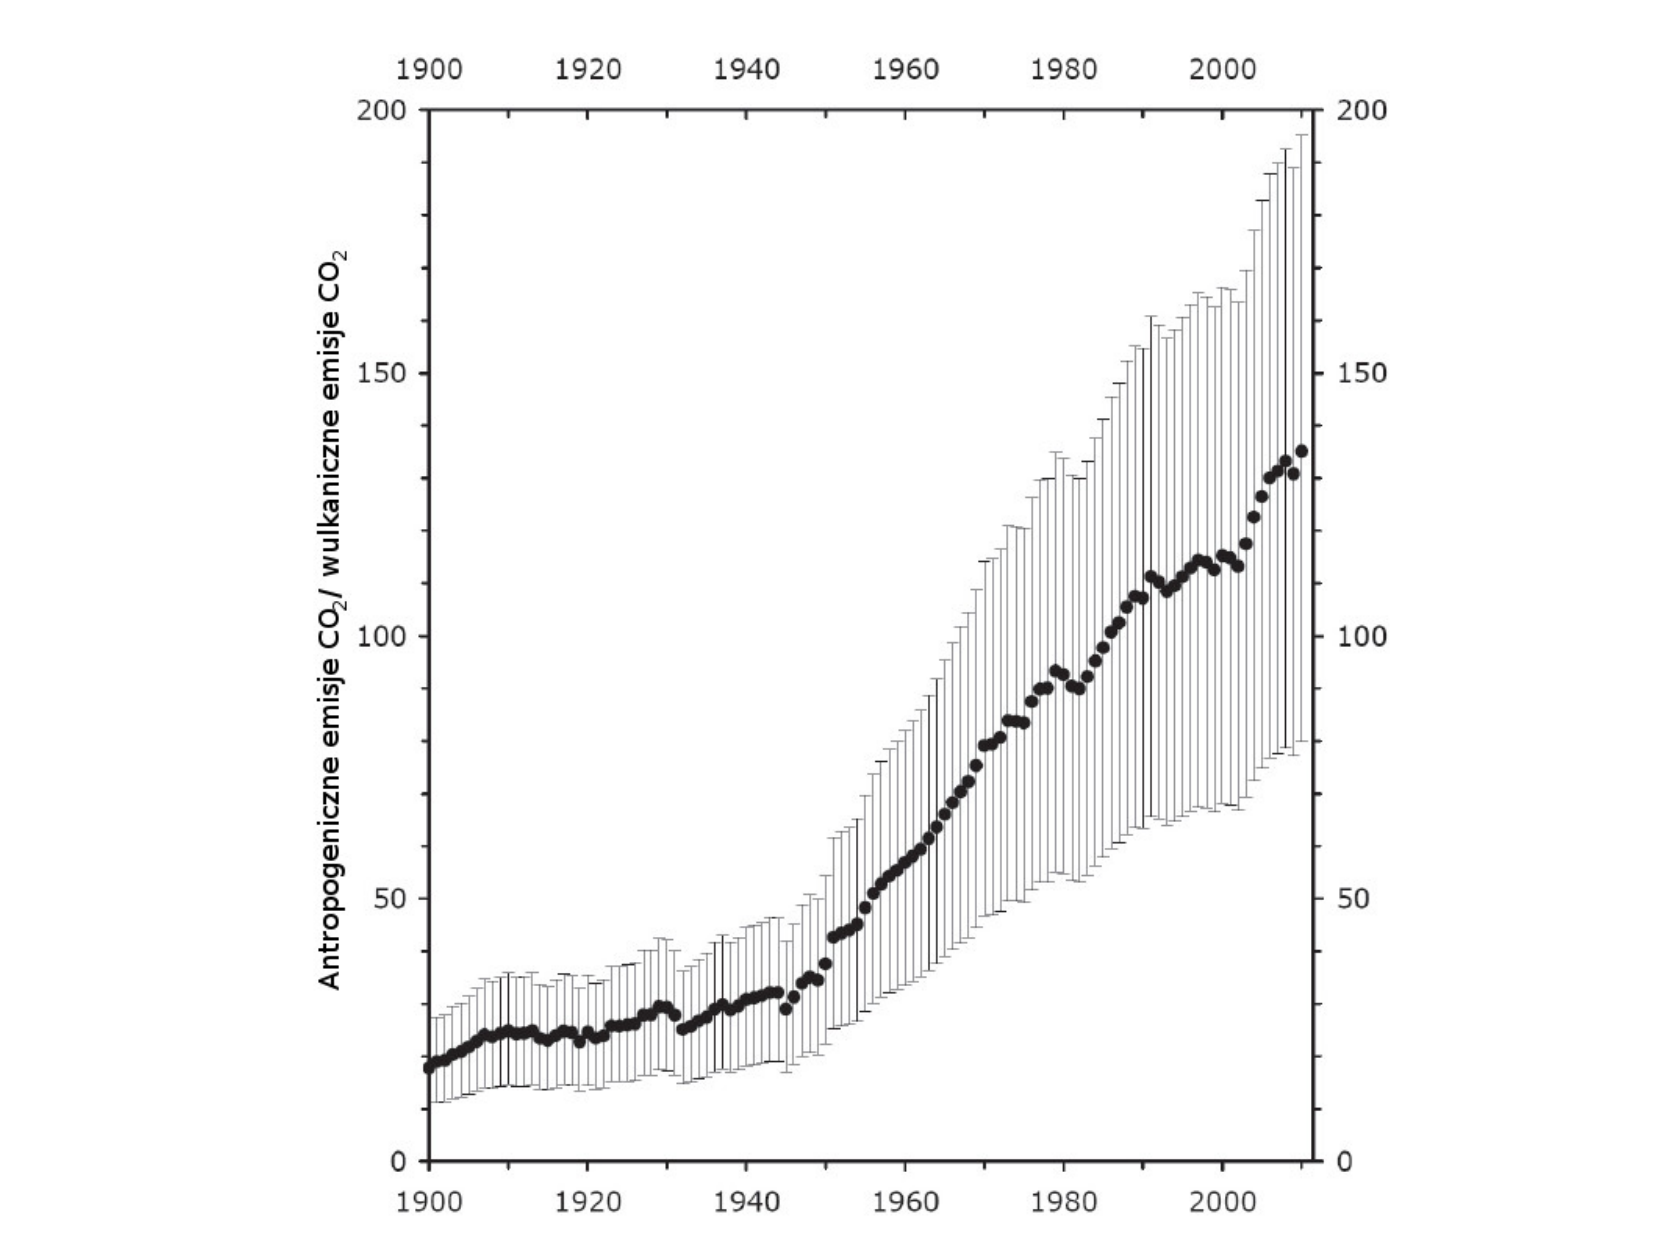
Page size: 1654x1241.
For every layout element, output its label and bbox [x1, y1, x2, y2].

picture [289, 28, 1396, 1222]
